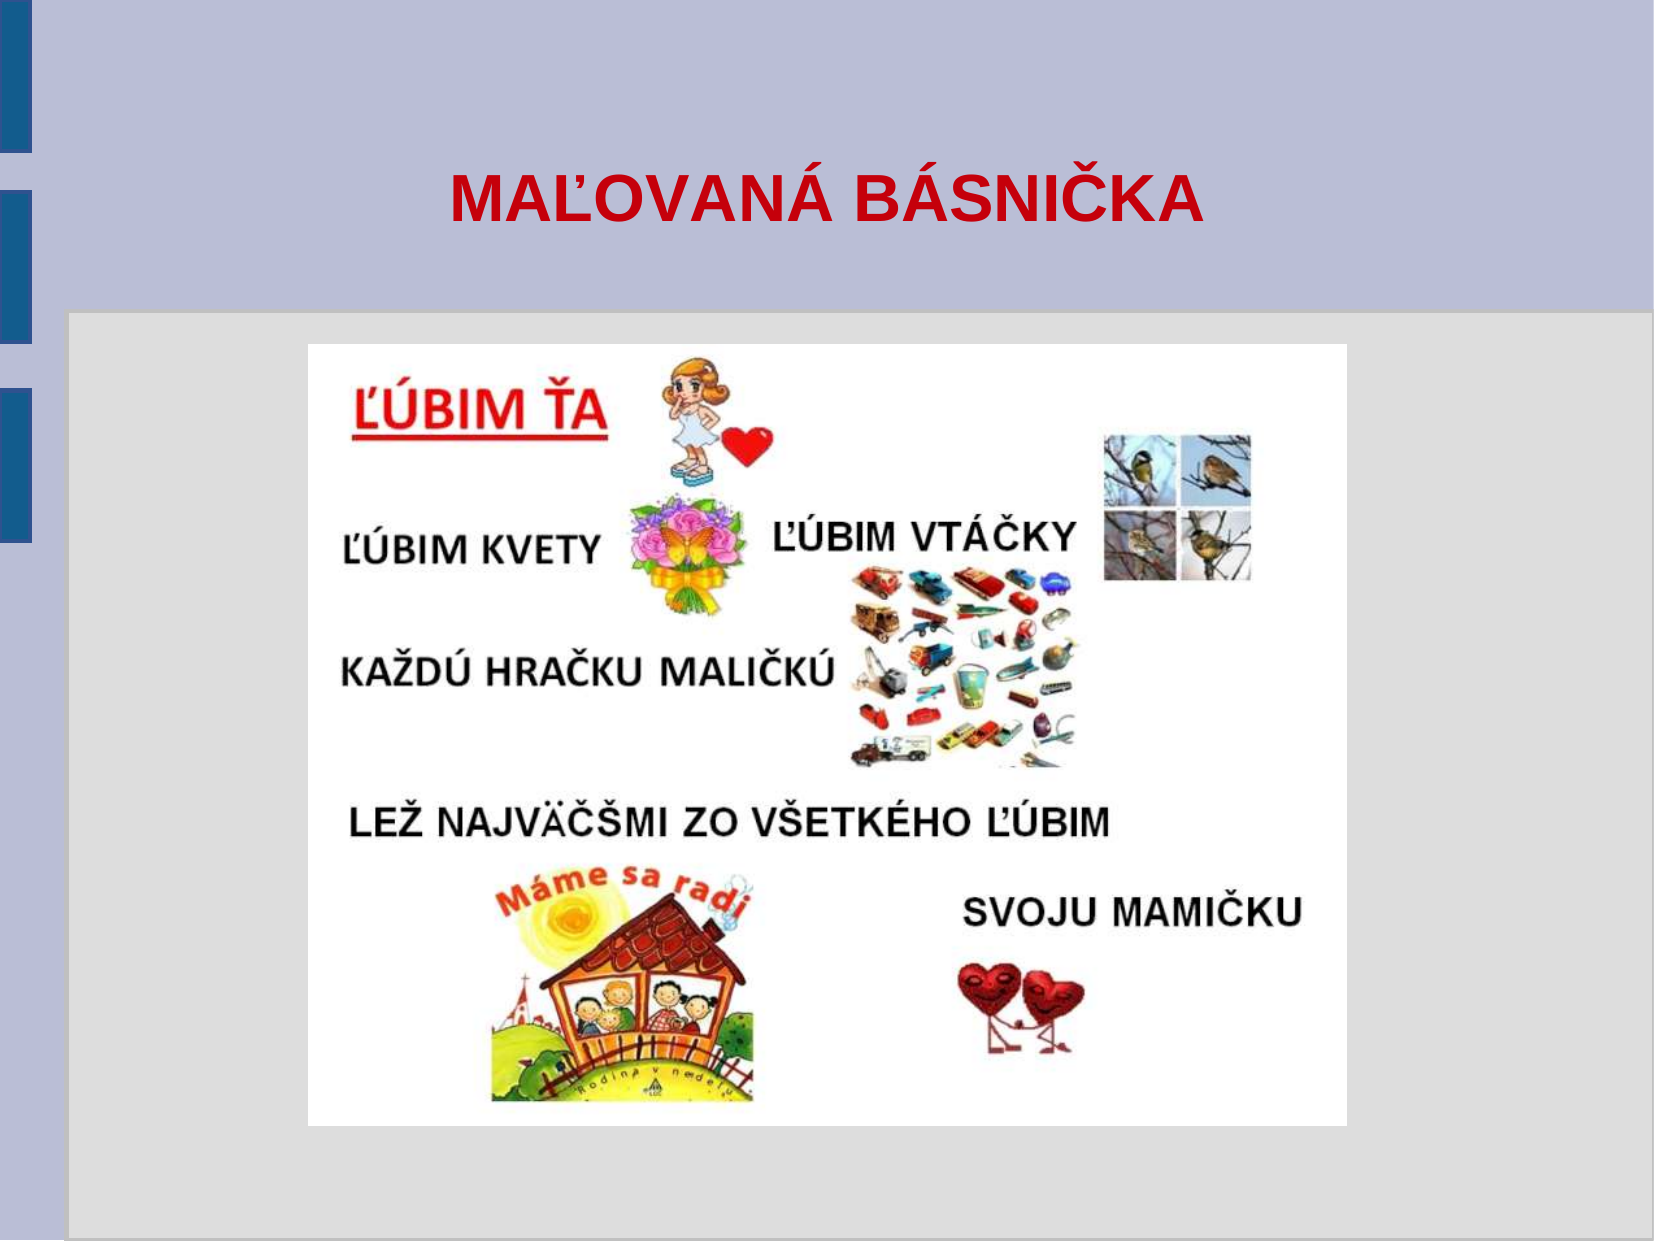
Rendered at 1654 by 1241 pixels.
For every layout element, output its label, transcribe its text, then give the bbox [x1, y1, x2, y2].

title MAĽOVANÁ BÁSNIČKA [121, 91, 1534, 299]
picture [308, 344, 1347, 1126]
